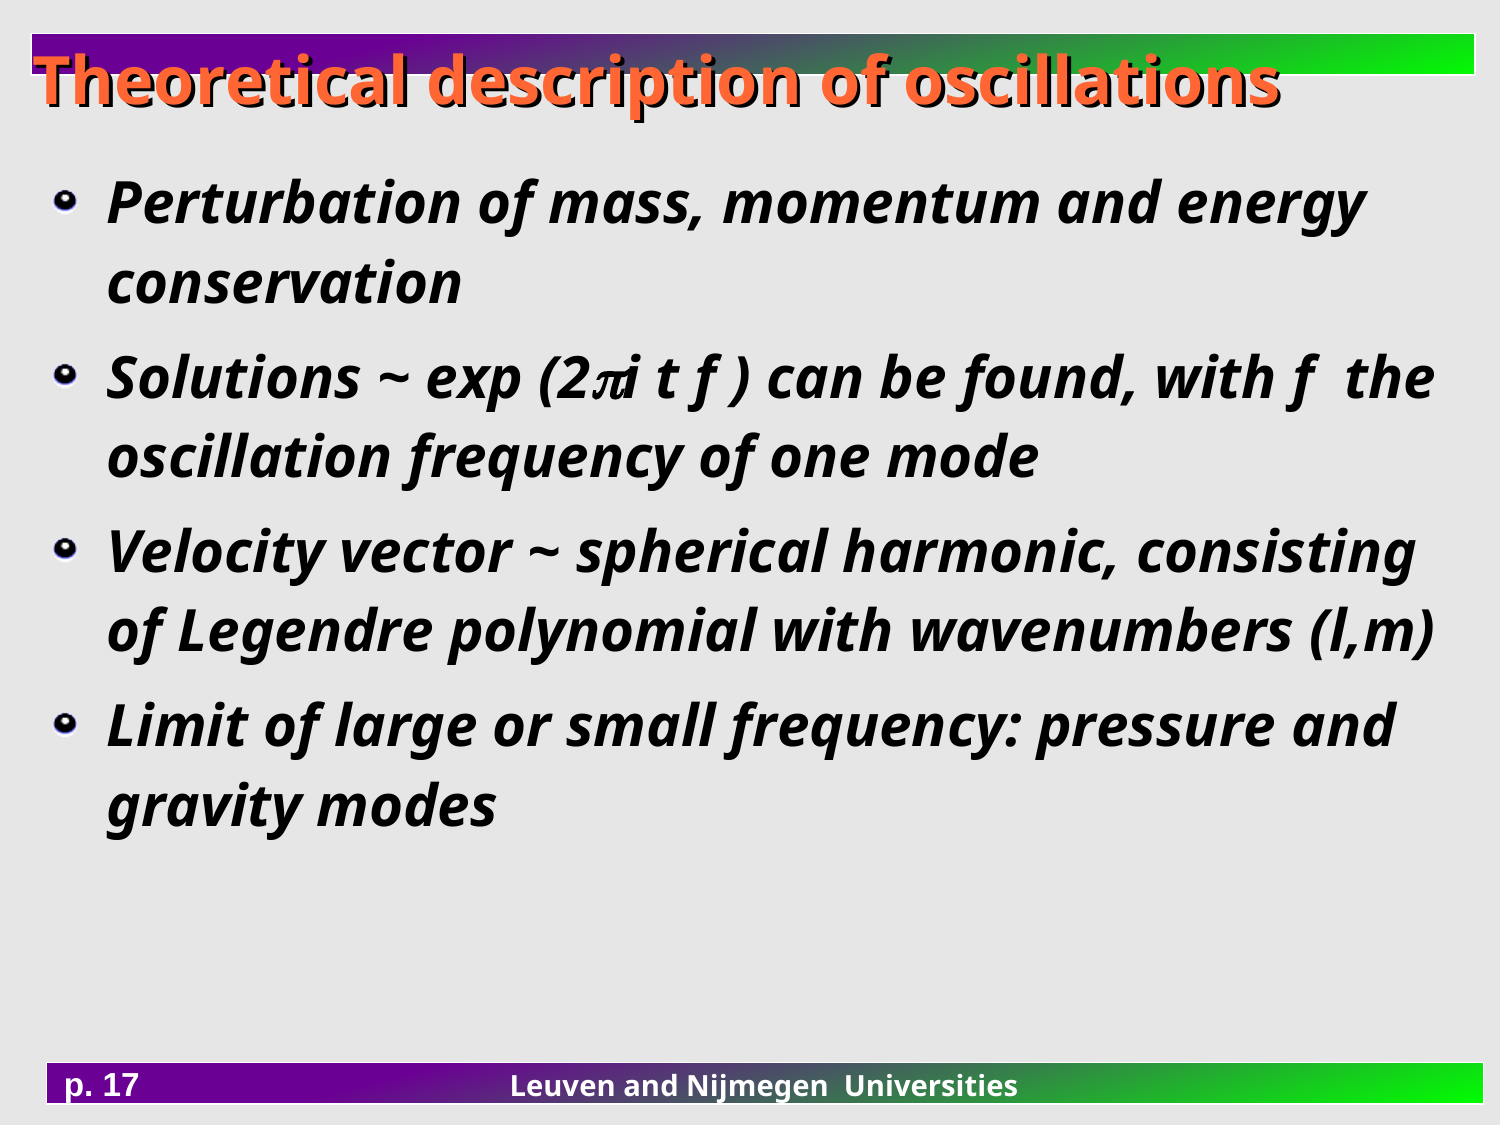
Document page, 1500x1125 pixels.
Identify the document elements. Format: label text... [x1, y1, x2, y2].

title Theoretical description of oscillations [32, 27, 1469, 129]
list Perturbation of mass, momentum and energy conservation Solutions ~ exp (2pi t f ) can be found, with f the oscillation frequency of one mode Velocity vector ~ spherical harmonic, consisting of Legendre polynomial with wavenumbers (l,m) Limit of large or small frequency: pressure and gravity modes [50, 161, 1477, 1013]
